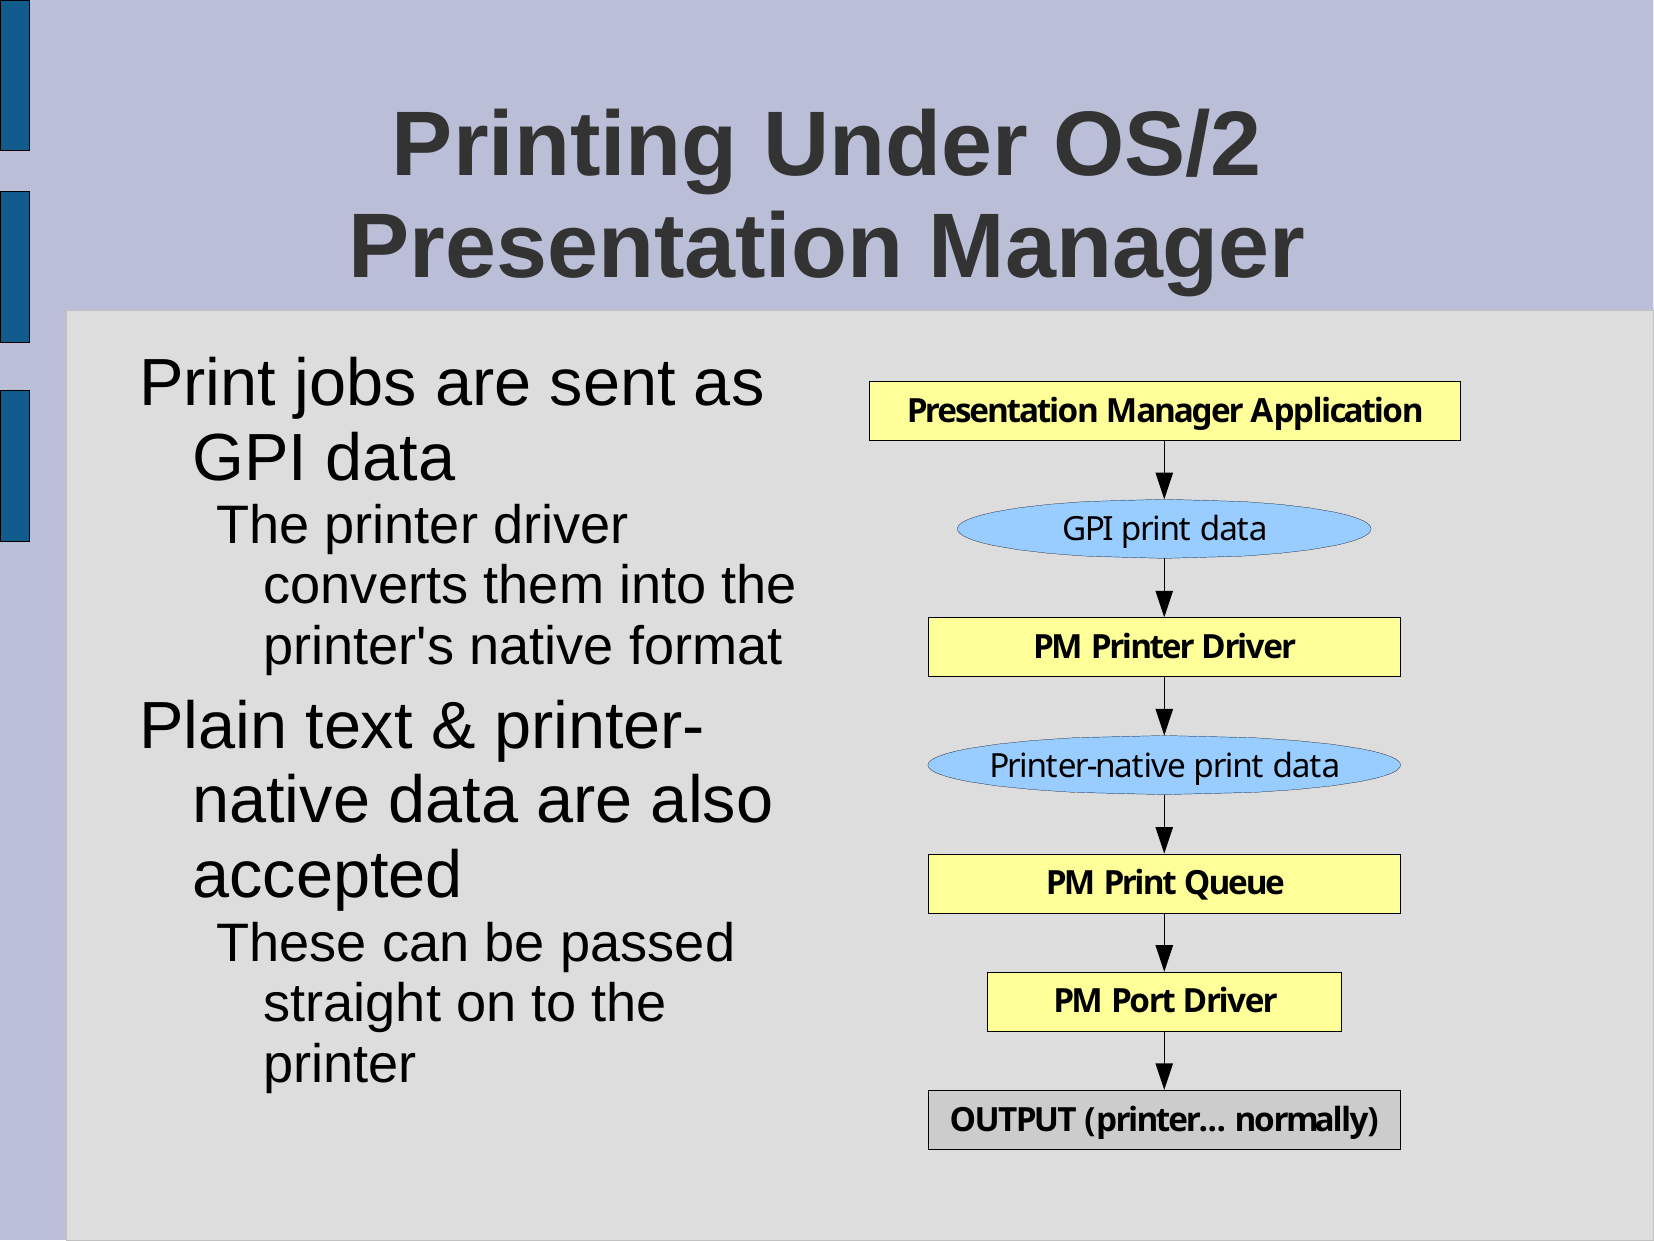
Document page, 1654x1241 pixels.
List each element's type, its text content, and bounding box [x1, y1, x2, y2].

list Print jobs are sent as GPI data The printer driver converts them into the printer's native format Plain text & printer-native data are also accepted These can be passed straight on to the printer [121, 344, 811, 1177]
title Printing Under OS/2 Presentation Manager [121, 80, 1534, 309]
chart [830, 276, 1654, 1160]
